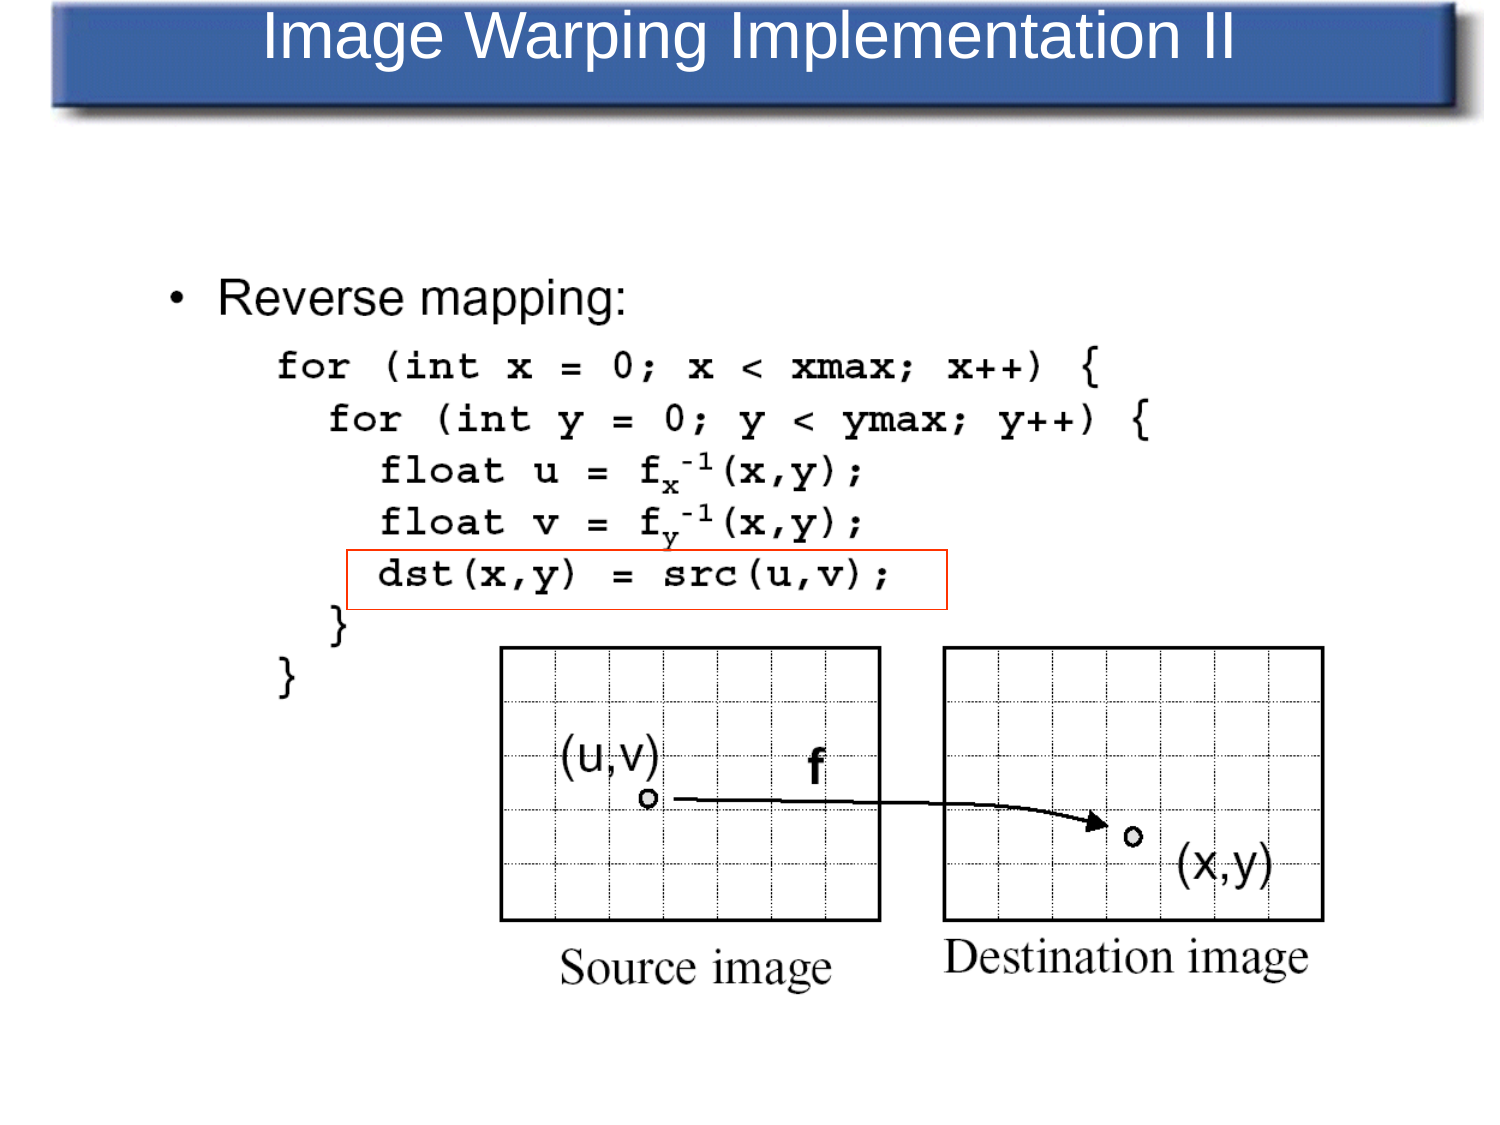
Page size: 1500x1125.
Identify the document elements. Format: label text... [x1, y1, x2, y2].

title Image Warping Implementation II [75, 0, 1426, 80]
picture [155, 262, 1345, 1005]
picture [50, 0, 1484, 127]
